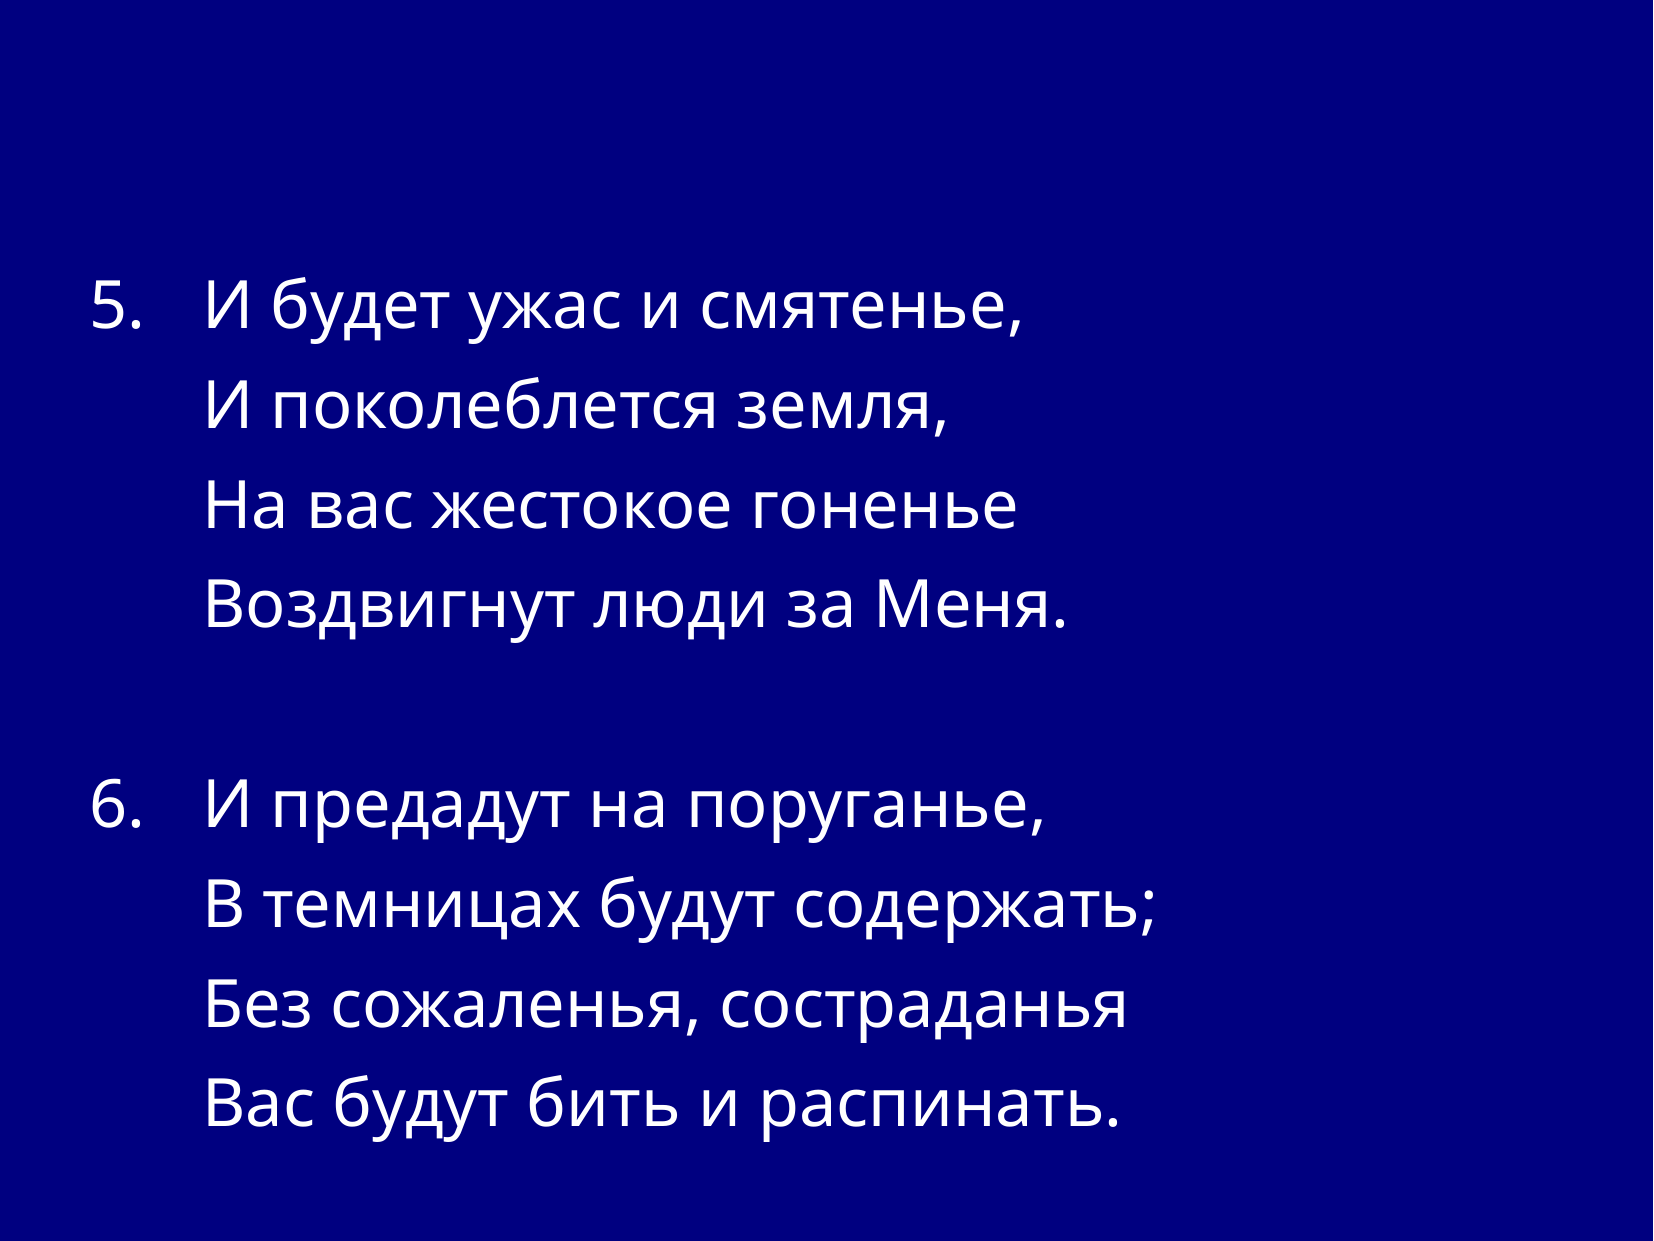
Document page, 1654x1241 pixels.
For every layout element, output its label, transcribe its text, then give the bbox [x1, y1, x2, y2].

text_box 5. И будет ужас и смятенье, И поколеблется земля, На вас жестокое гоненье Воздвигнут люди за Меня. 6. И предадут на поруганье, В темницах будут содержать; Без сожаленья, состраданья Вас будут бить и распинать. [75, 150, 1576, 1163]
